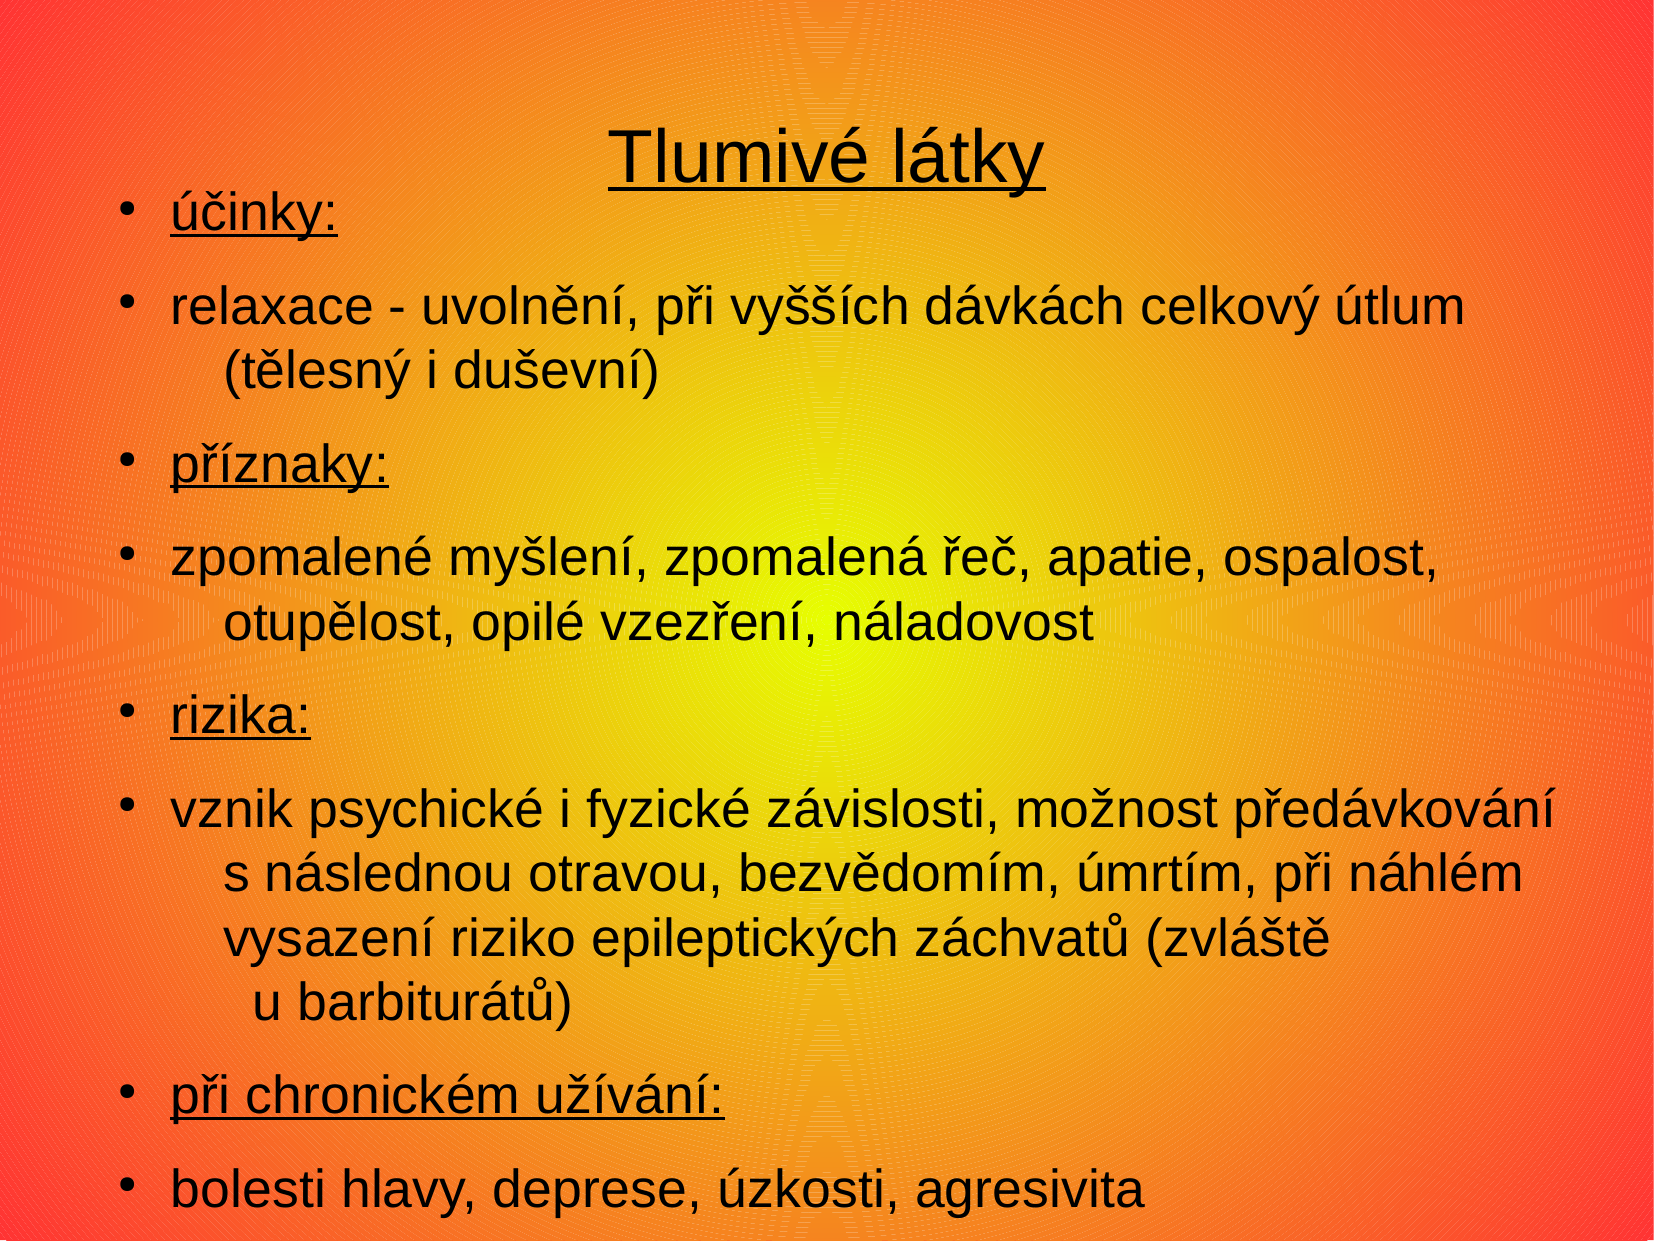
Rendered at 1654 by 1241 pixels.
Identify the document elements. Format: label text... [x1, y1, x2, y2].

list účinky: relaxace - uvolnění, při vyšších dávkách celkový útlum (tělesný i duševní) příznaky: zpomalené myšlení, zpomalená řeč, apatie, ospalost, otupělost, opilé vzezření, náladovost rizika: vznik psychické i fyzické závislosti, možnost předávkování s následnou otravou, bezvědomím, úmrtím, při náhlém vysazení riziko epileptických záchvatů (zvláště u barbiturátů) při chronickém užívání: bolesti hlavy, deprese, úzkosti, agresivita [82, 177, 1571, 1171]
title Tlumivé látky [82, 49, 1571, 177]
